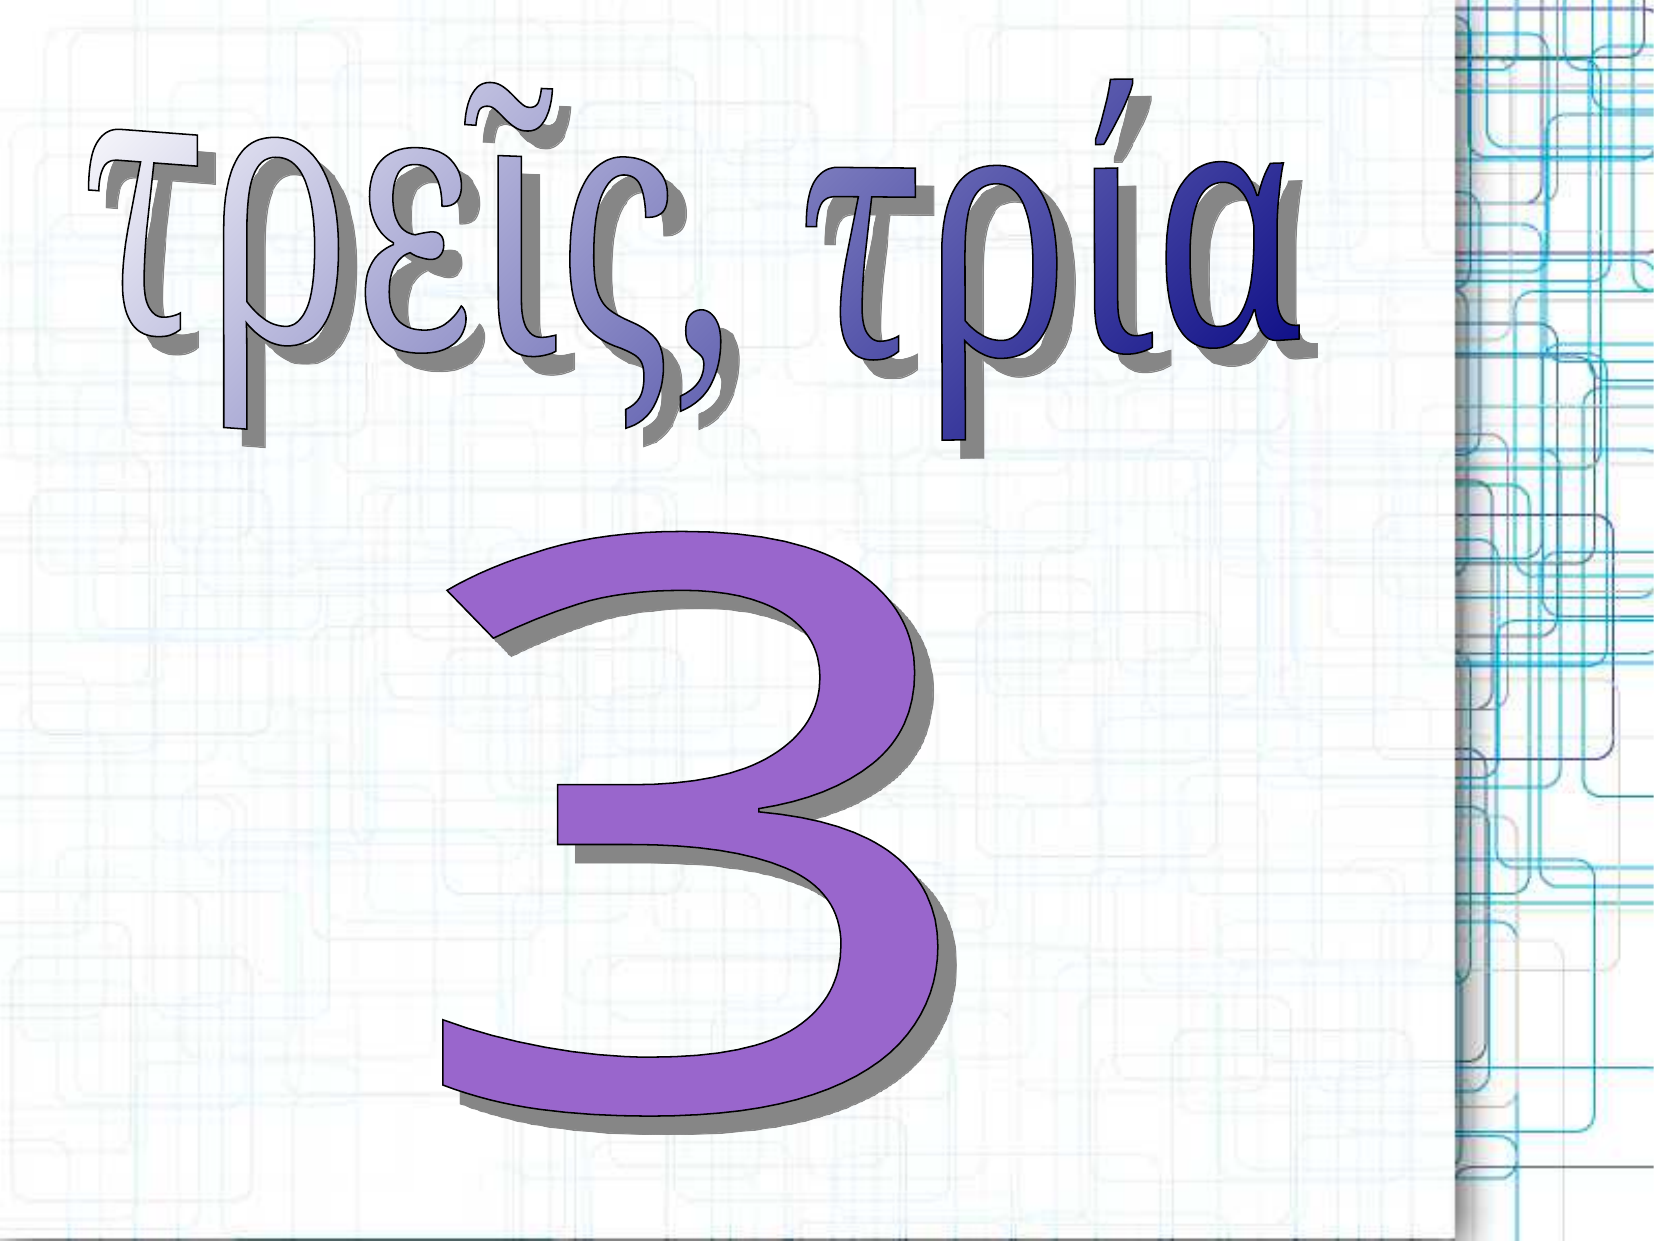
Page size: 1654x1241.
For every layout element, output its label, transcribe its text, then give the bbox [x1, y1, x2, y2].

text_box τρεῖς, τρία [941, 165, 1057, 441]
picture [0, 0, 1654, 1241]
text_box τρεῖς, τρία [1094, 168, 1153, 355]
text_box τρεῖς, τρία [1095, 79, 1133, 145]
text_box τρεῖς, τρία [88, 129, 198, 337]
text_box τρεῖς, τρία [680, 309, 721, 412]
text_box τρεῖς, τρία [365, 147, 467, 354]
text_box τρεῖς, τρία [498, 155, 556, 357]
text_box τρεῖς, τρία [1166, 161, 1300, 349]
text_box τρεῖς, τρία [223, 137, 339, 430]
text_box 3 [442, 531, 938, 1117]
text_box τρεῖς, τρία [569, 156, 668, 429]
text_box τρεῖς, τρία [806, 167, 916, 361]
text_box τρεῖς, τρία [464, 82, 553, 131]
